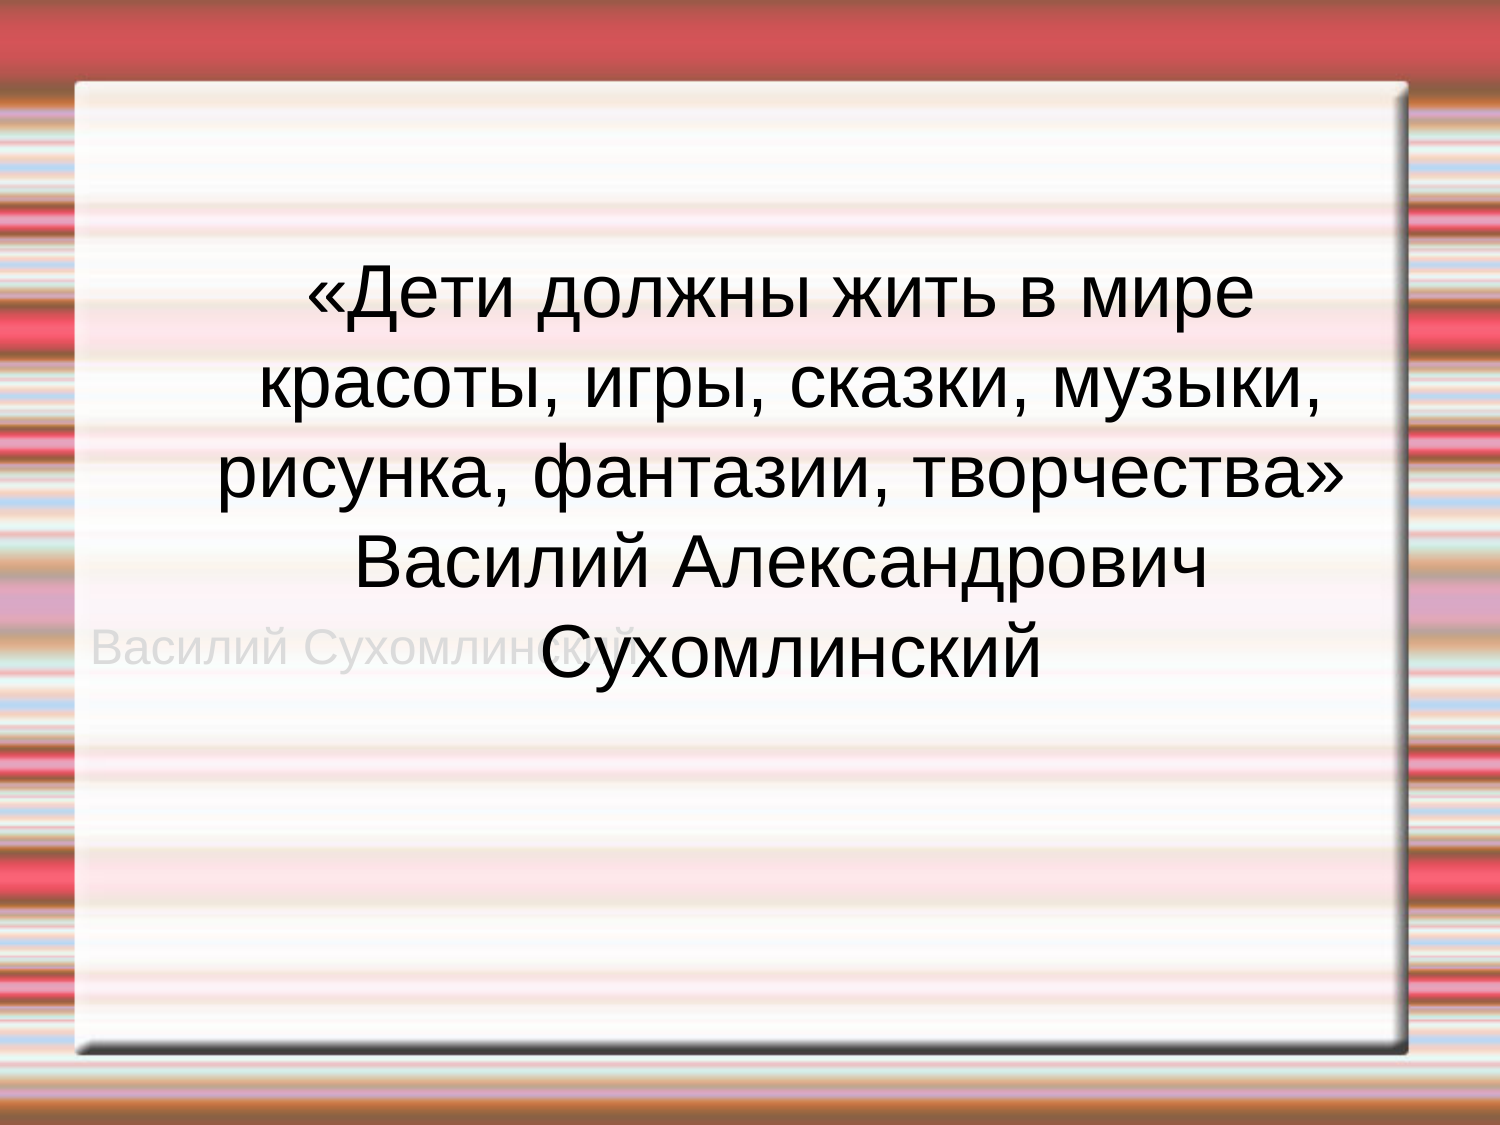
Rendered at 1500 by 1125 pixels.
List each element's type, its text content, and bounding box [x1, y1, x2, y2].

picture [0, 0, 1500, 1125]
title «Дети должны жить в мире красоты, игры, сказки, музыки, рисунка, фантазии, творчества» Василий Александрович Сухомлинский [75, 235, 1489, 945]
